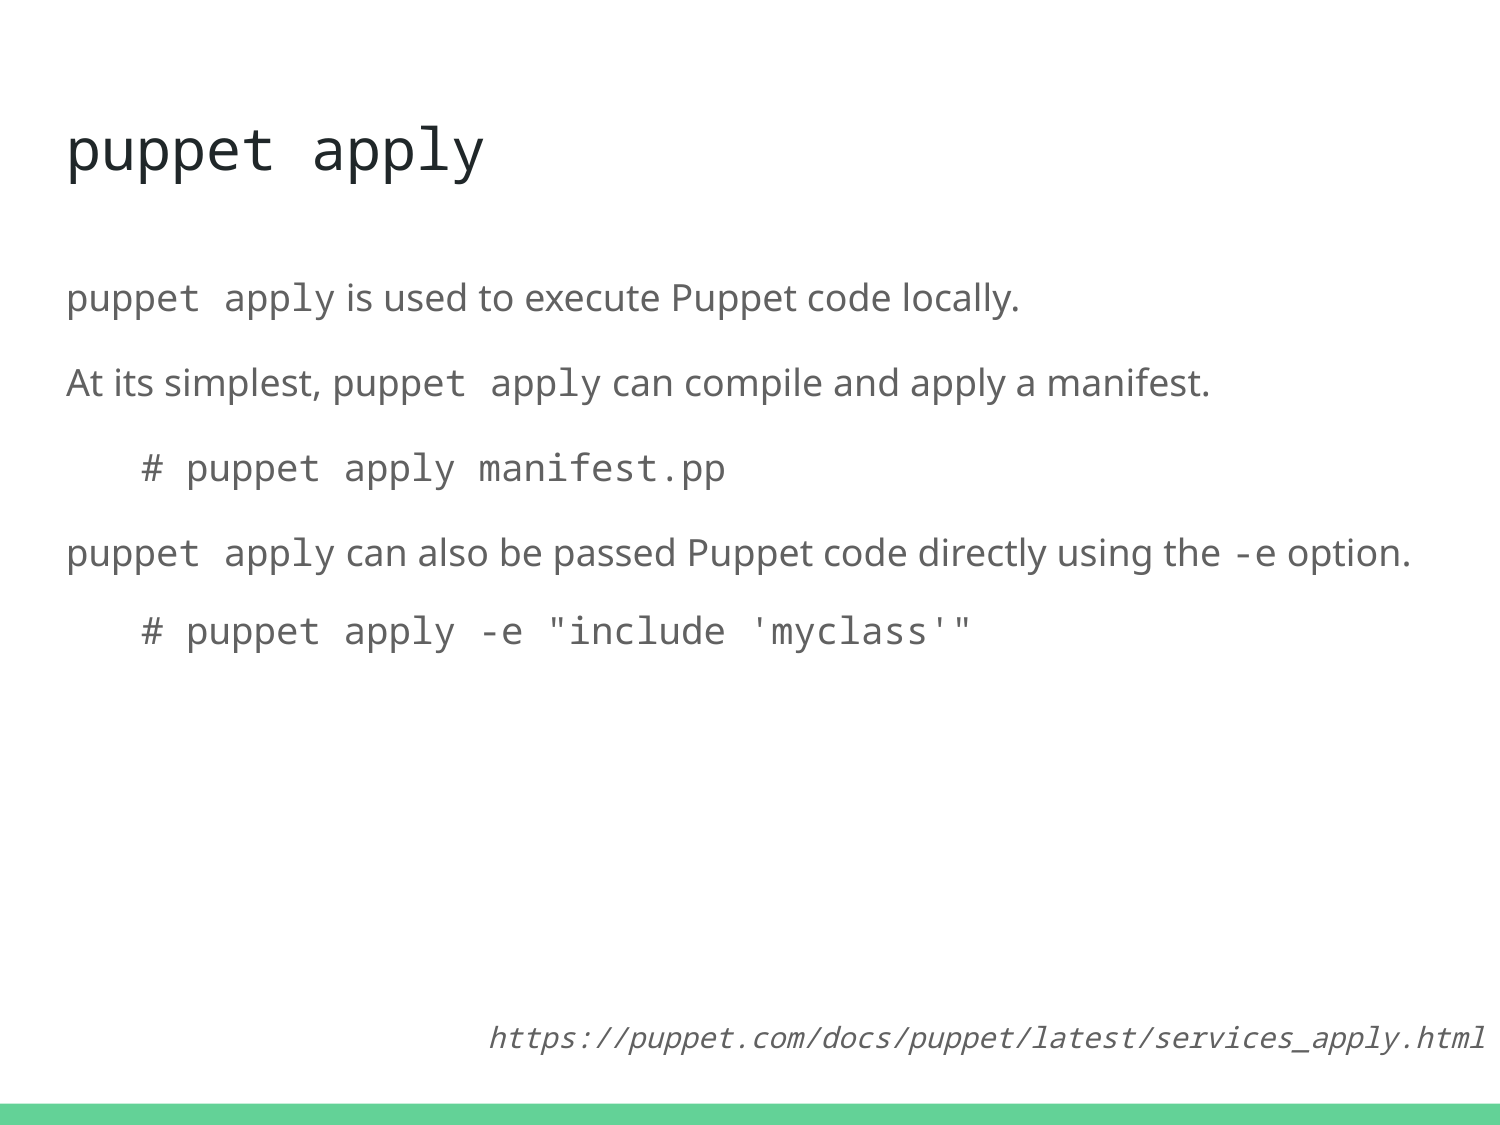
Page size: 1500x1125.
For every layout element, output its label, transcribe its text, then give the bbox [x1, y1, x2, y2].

title puppet apply [51, 97, 1449, 223]
list puppet apply is used to execute Puppet code locally. At its simplest, puppet apply can compile and apply a manifest. # puppet apply manifest.pp puppet apply can also be passed Puppet code directly using the -e option. # puppet apply -e "include 'myclass'" [51, 252, 1449, 1000]
text_box https://puppet.com/docs/puppet/latest/services_apply.html [409, 999, 1500, 1107]
